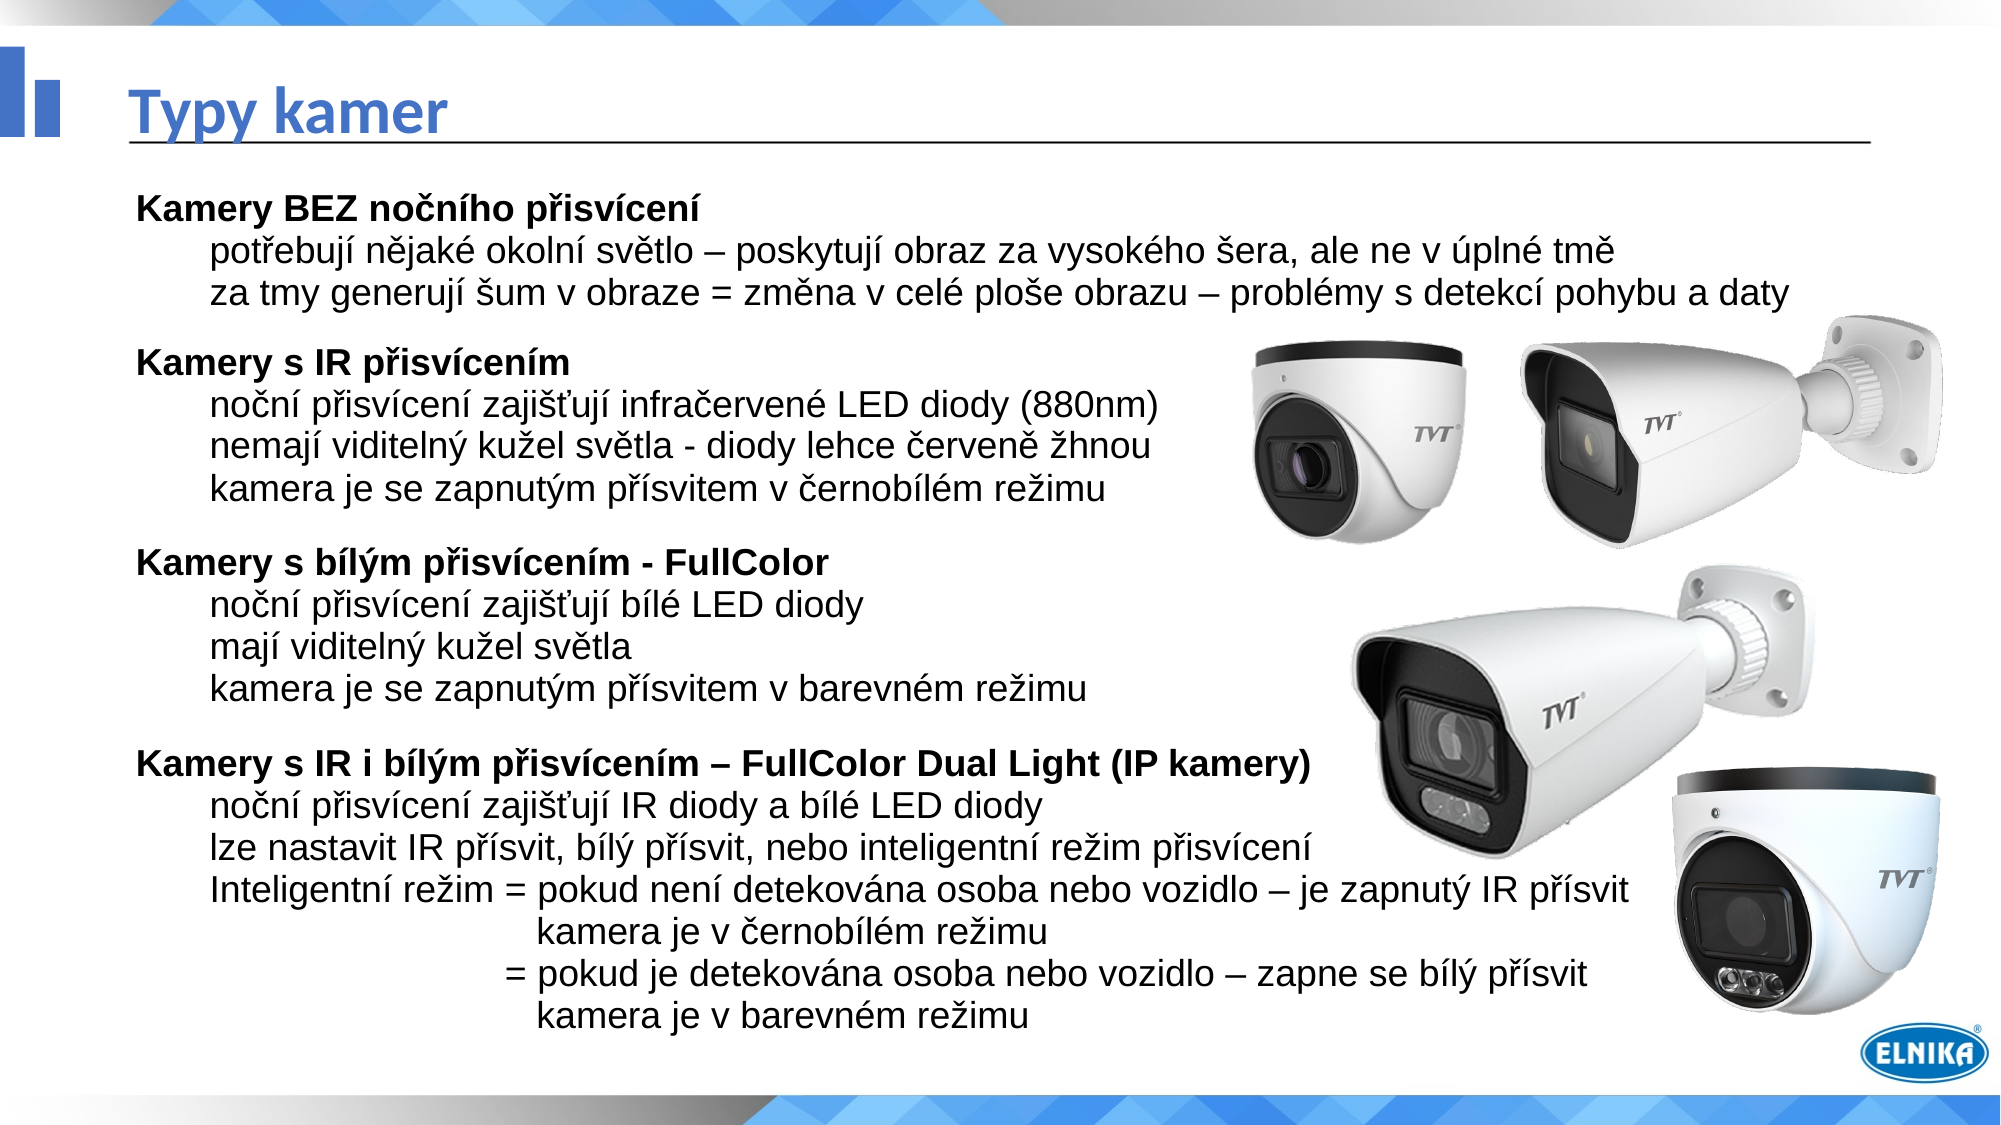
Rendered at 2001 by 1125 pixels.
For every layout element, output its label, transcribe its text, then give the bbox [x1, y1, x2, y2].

text_box Kamery s IR i bílým přisvícením – FullColor Dual Light (IP kamery) noční přisvícení zajišťují IR diody a bílé LED diody lze nastavit IR přísvit, bílý přísvit, nebo inteligentní režim přisvícení Inteligentní režim = pokud není detekována osoba nebo vozidlo – je zapnutý IR přísvit kamera je v černobílém režimu = pokud je detekována osoba nebo vozidlo – zapne se bílý přísvit kamera je v barevném režimu [118, 732, 1890, 1048]
text_box Kamery s bílým přisvícením - FullColor noční přisvícení zajišťují bílé LED diody mají viditelný kužel světla kamera je se zapnutým přísvitem v barevném režimu [118, 531, 1328, 721]
text_box Kamery s IR přisvícením noční přisvícení zajišťují infračervené LED diody (880nm) nemají viditelný kužel světla - diody lehce červeně žhnou kamera je se zapnutým přísvitem v černobílém režimu [118, 330, 1239, 520]
text_box Kamery BEZ nočního přisvícení potřebují nějaké okolní světlo – poskytují obraz za vysokého šera, ale ne v úplné tmě za tmy generují šum v obraze = změna v celé ploše obrazu – problémy s detekcí pohybu a daty [118, 177, 1861, 324]
text_box Typy kamer [78, 58, 1152, 154]
picture [0, 0, 2001, 1125]
